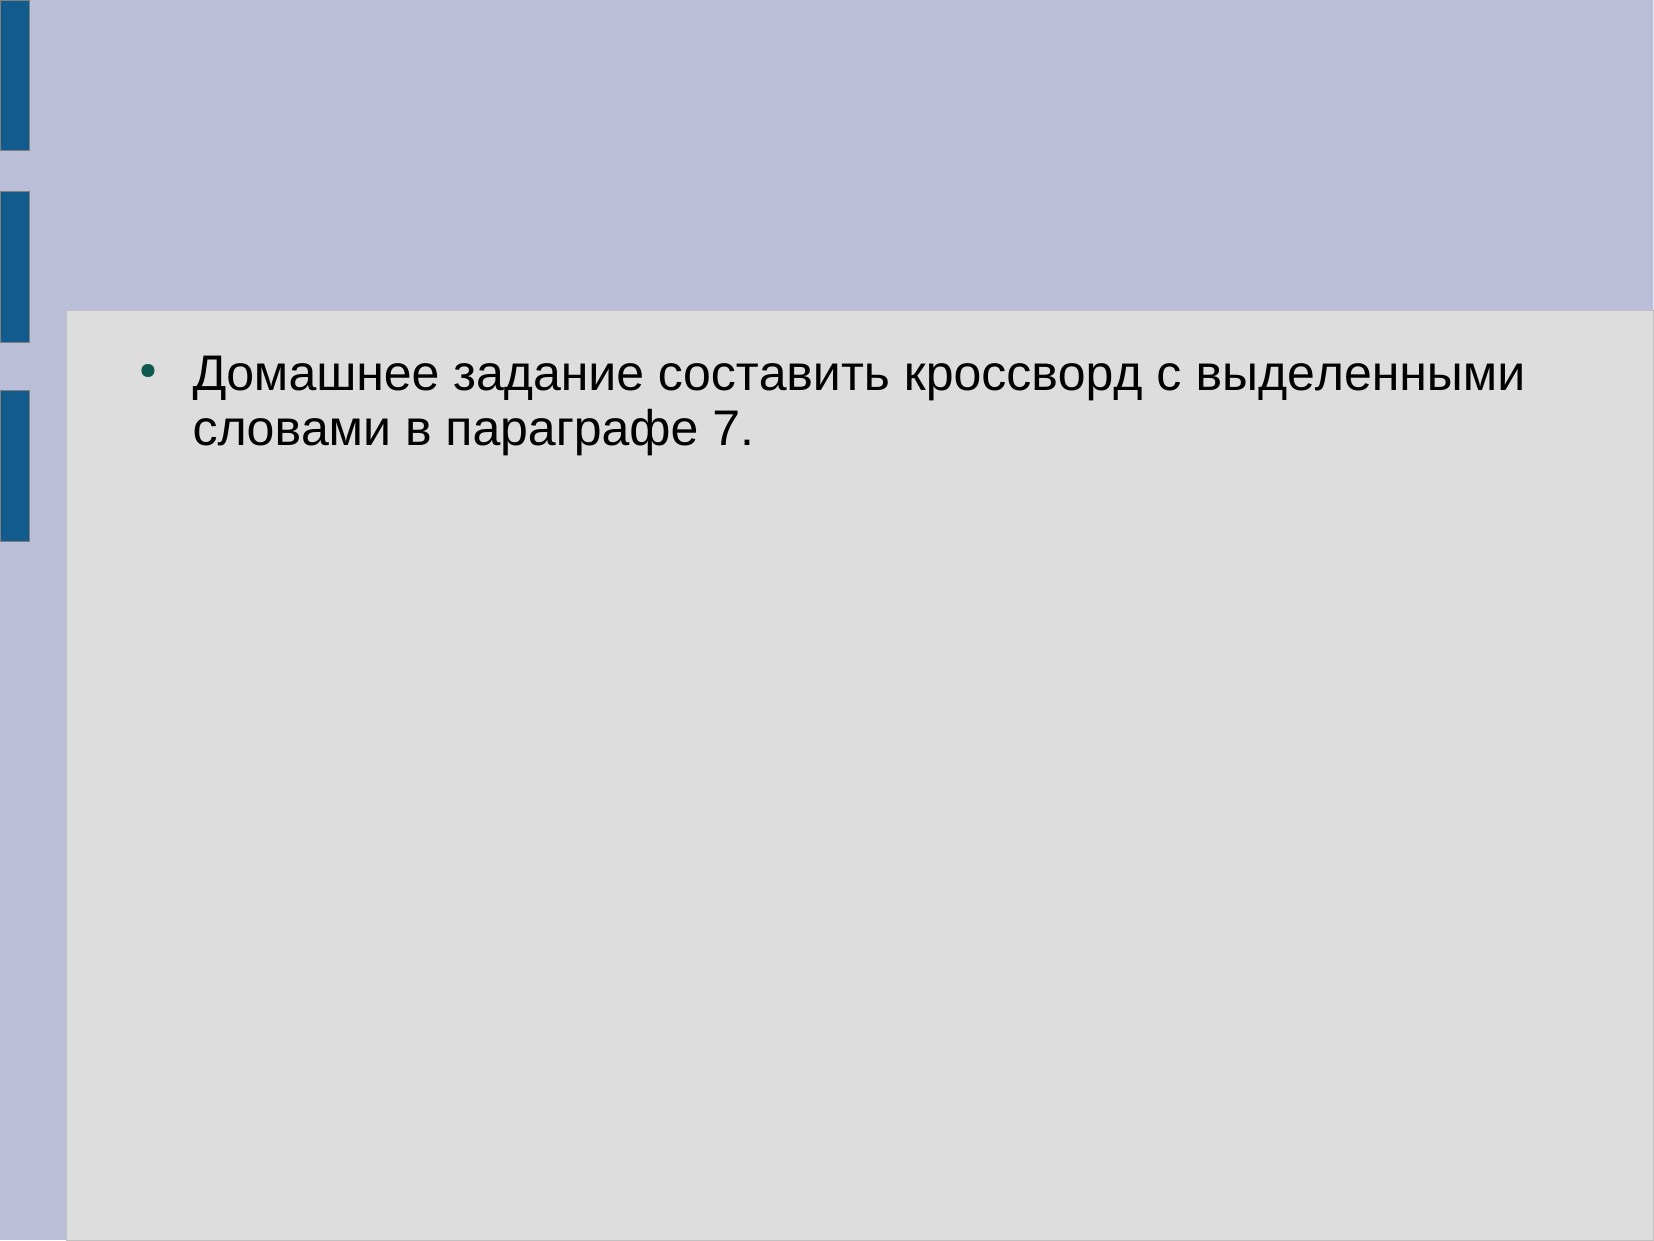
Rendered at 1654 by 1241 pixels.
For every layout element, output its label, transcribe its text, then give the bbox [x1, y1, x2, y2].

list Домашнее задание составить кроссворд с выделенными словами в параграфе 7. [121, 344, 1534, 1127]
